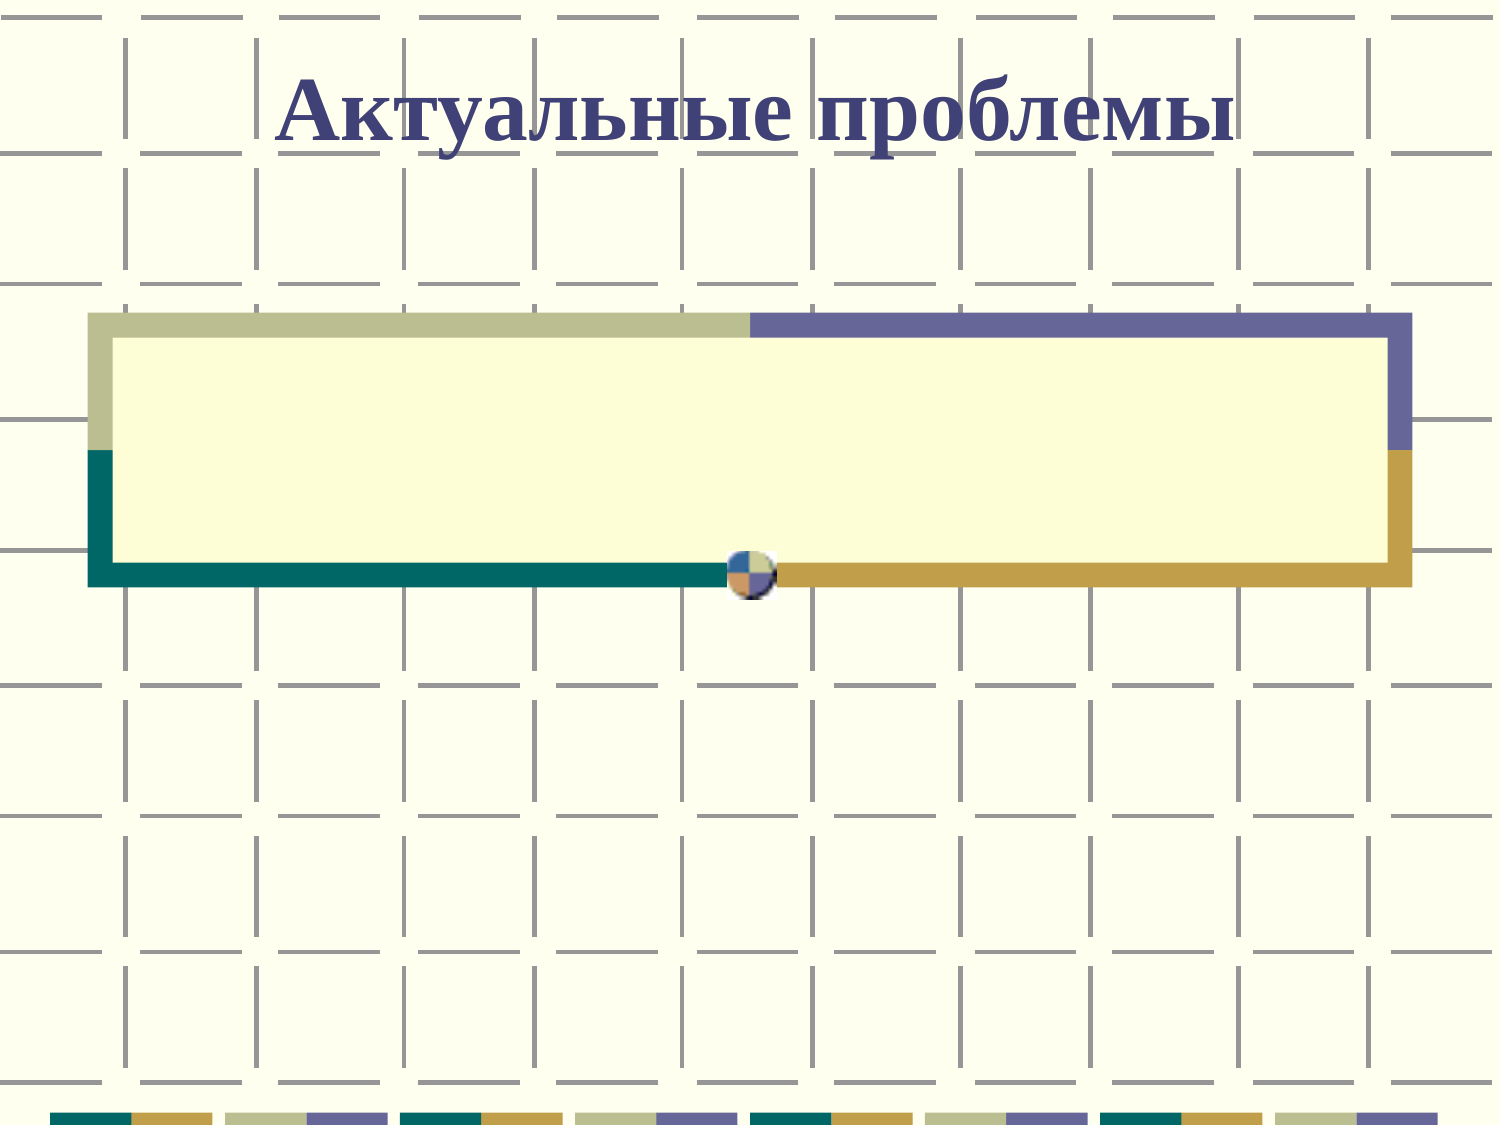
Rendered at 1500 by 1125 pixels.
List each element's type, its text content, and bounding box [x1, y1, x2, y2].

picture [727, 551, 777, 600]
title Актуальные проблемы [118, 11, 1394, 207]
